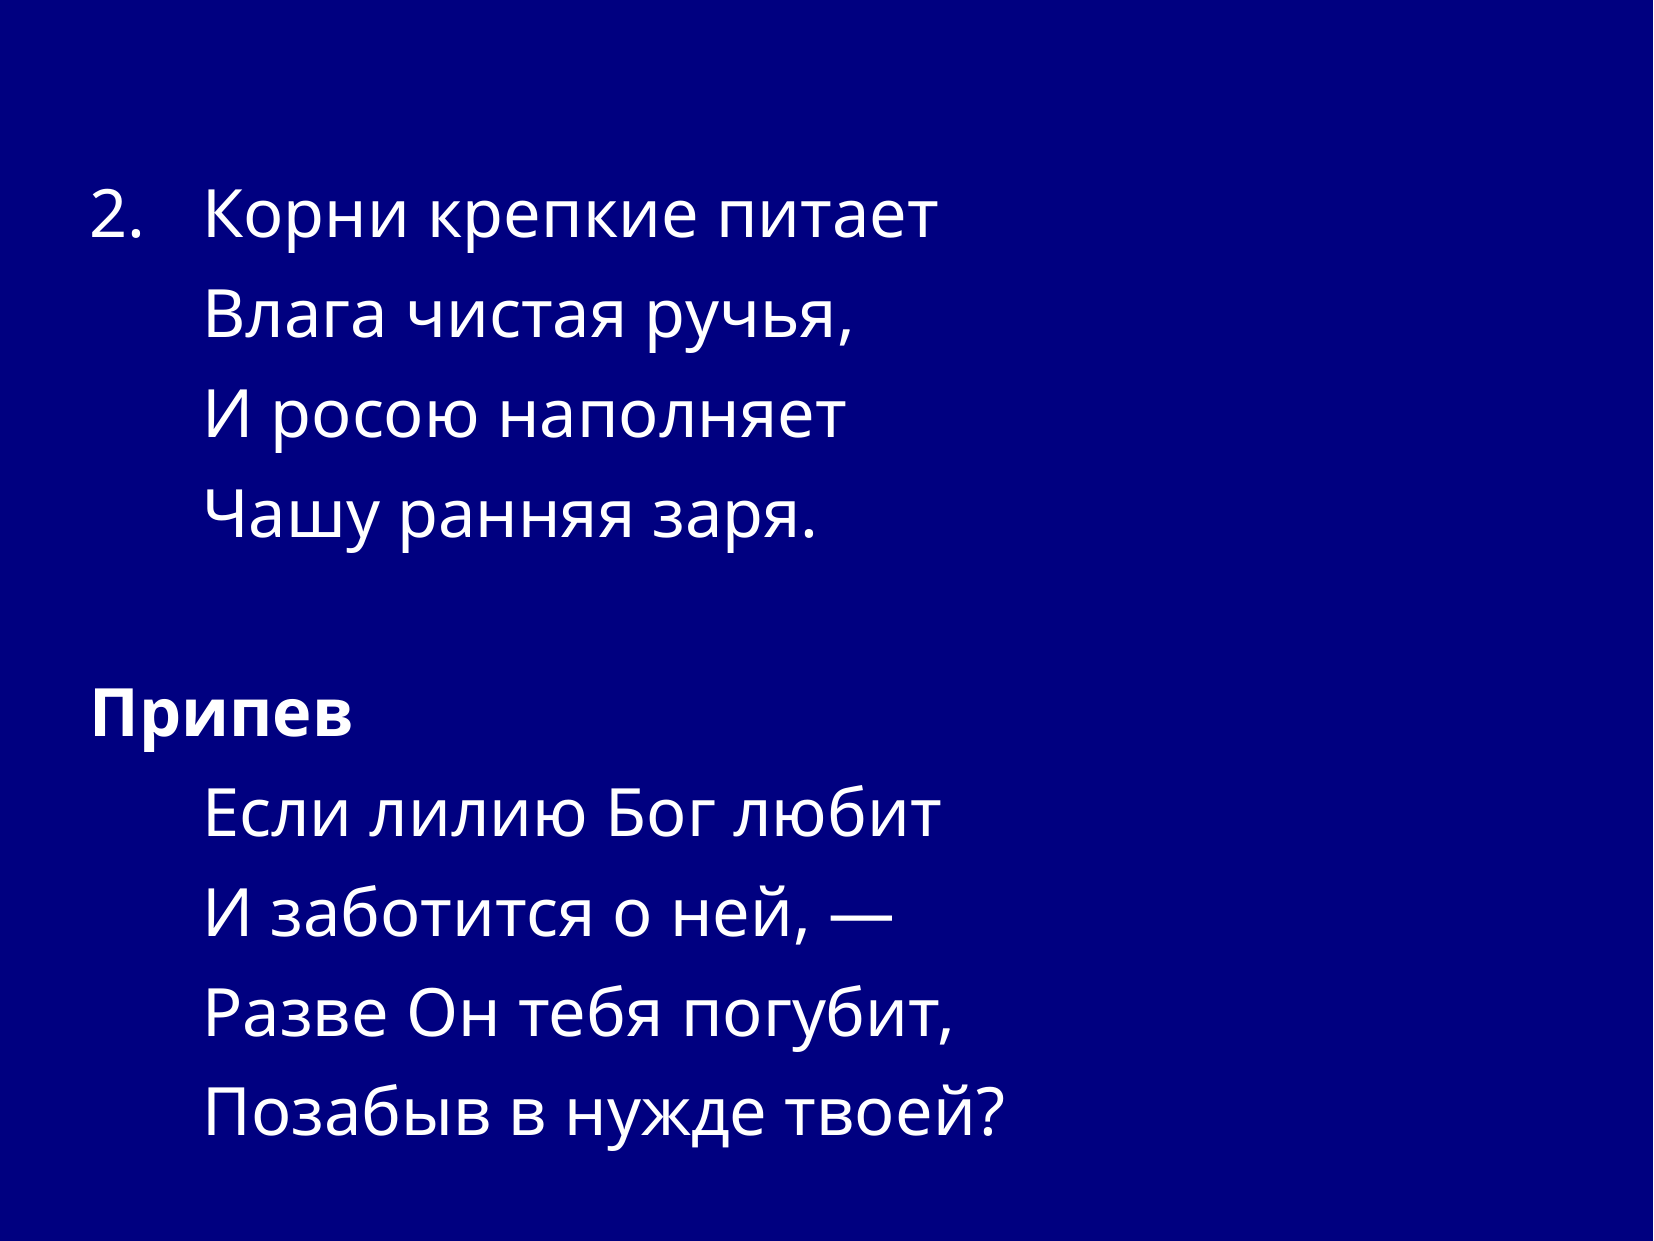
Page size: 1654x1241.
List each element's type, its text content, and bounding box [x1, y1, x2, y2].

text_box 2. Корни крепкие питает Влага чистая ручья, И росою наполняет Чашу ранняя заря. Припев Если лилию Бог любит И заботится о ней, — Разве Он тебя погубит, Позабыв в нужде твоей? [75, 150, 1576, 1163]
